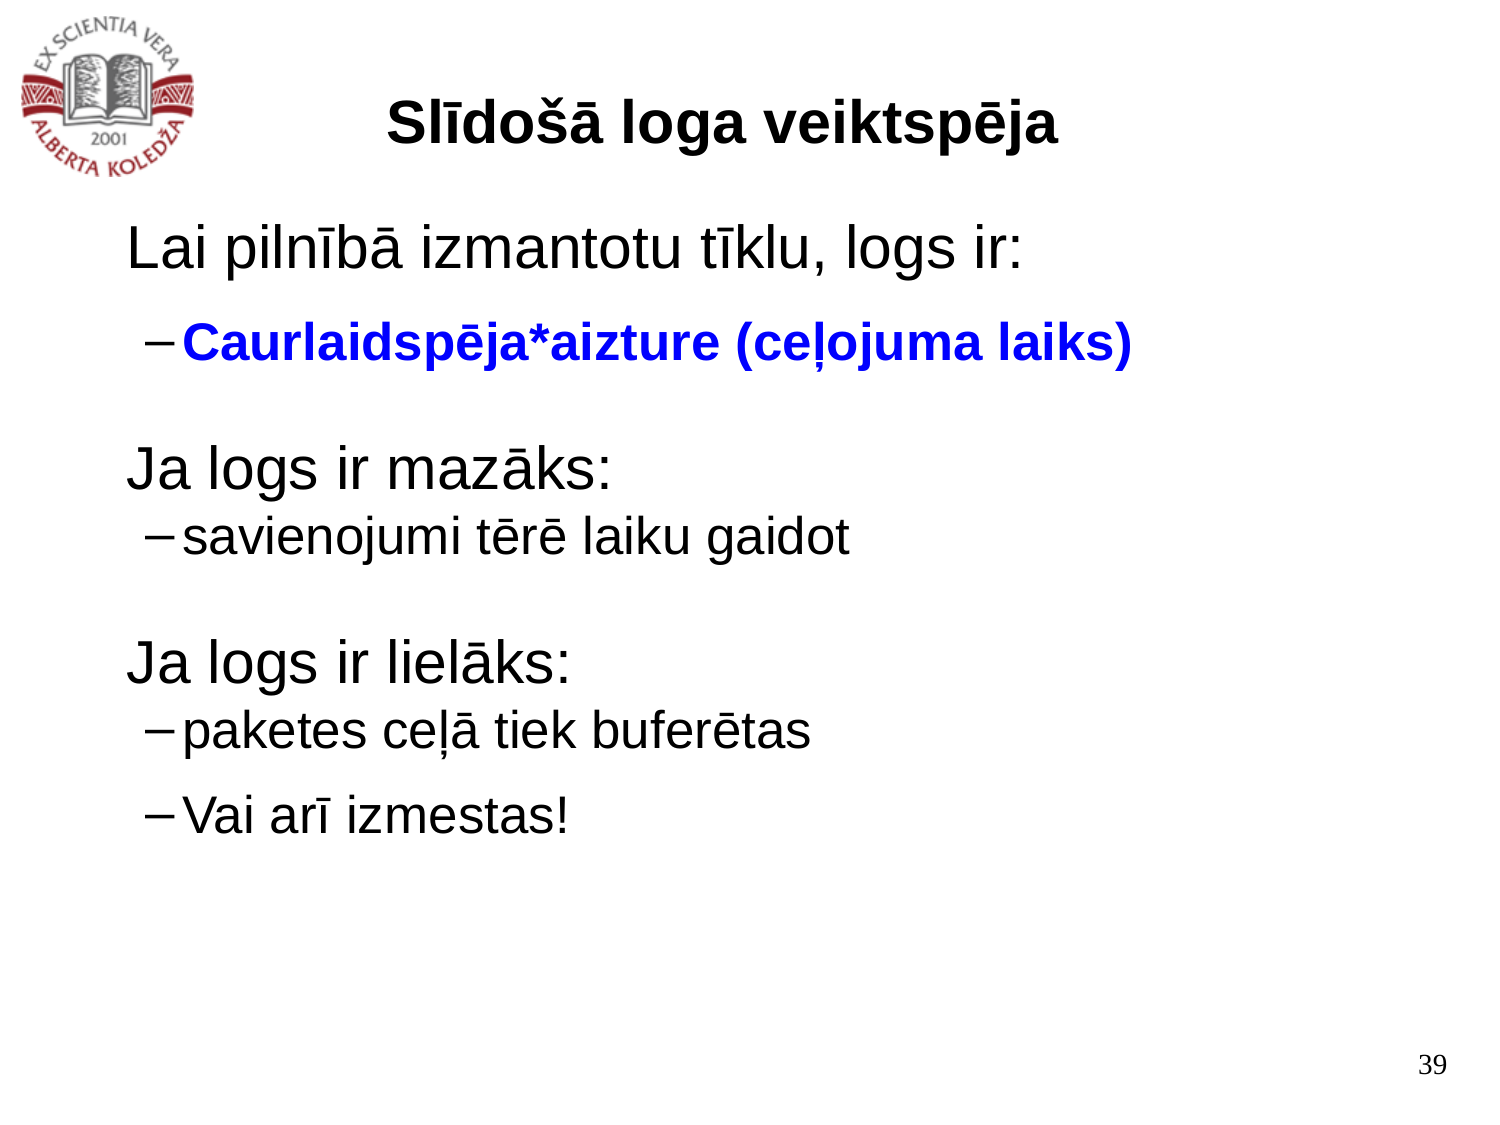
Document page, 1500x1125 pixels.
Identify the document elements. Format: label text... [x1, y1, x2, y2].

title Slīdošā loga veiktspēja [50, 62, 1374, 175]
picture [21, 16, 194, 177]
list Lai pilnībā izmantotu tīklu, logs ir: Caurlaidspēja*aizture (ceļojuma laiks) Ja logs ir mazāks: savienojumi tērē laiku gaidot Ja logs ir lielāks: paketes ceļā tiek buferētas Vai arī izmestas! [74, 199, 1463, 1125]
